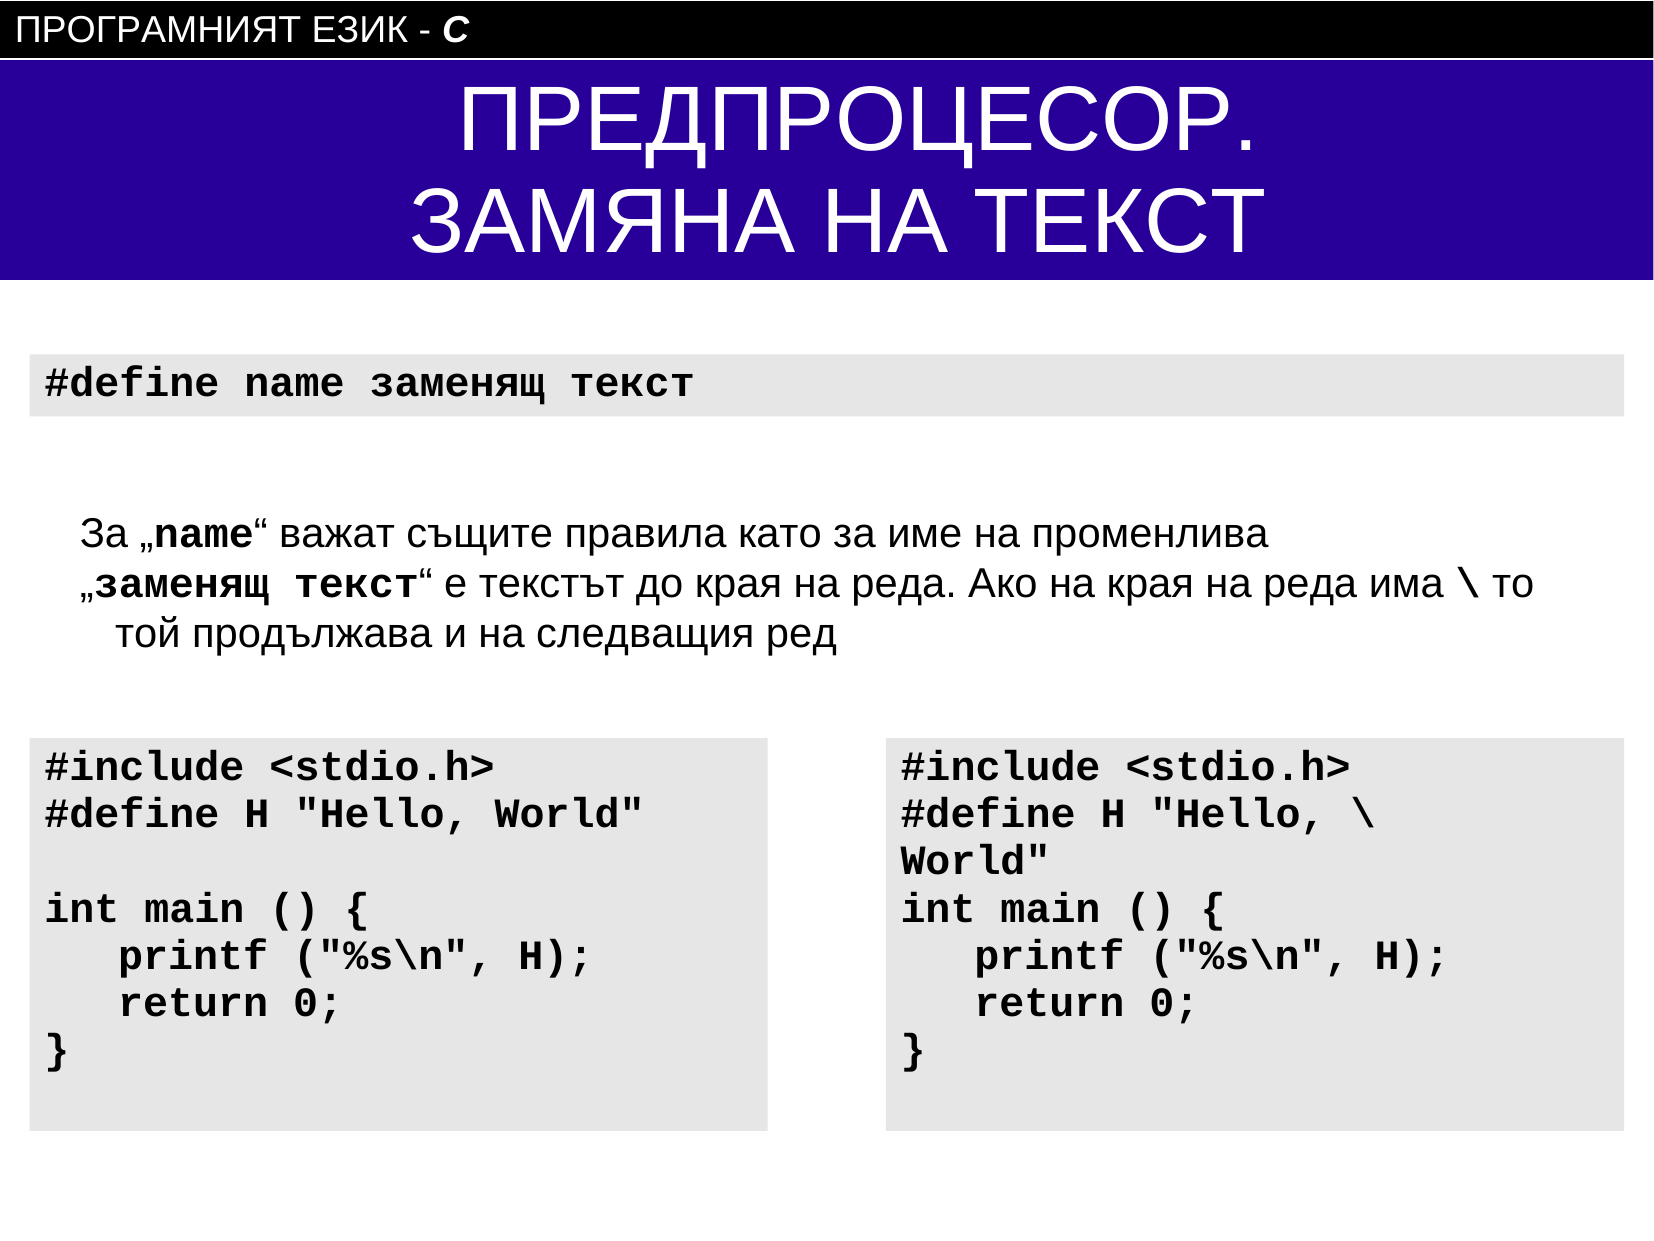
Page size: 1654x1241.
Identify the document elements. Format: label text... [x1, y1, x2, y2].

text_box За „name“ важат същите правила като за име на променлива „заменящ текст“ е текстът до края на реда. Ако на края на реда има \ то той продължава и на следващия ред [29, 501, 1625, 664]
text_box ПРЕДПРОЦЕСОР. ЗАМЯНА НА ТЕКСТ [0, 60, 1654, 280]
text_box #include <stdio.h> #define H "Hello, \ World" int main () { printf ("%s\n", H); return 0; } [885, 738, 1625, 1131]
text_box ПРОГРАМНИЯT ЕЗИК - С [0, 1, 1654, 58]
text_box #include <stdio.h> #define H "Hello, World" int main () { printf ("%s\n", H); return 0; } [29, 738, 768, 1131]
text_box #define name заменящ текст [29, 354, 1625, 417]
